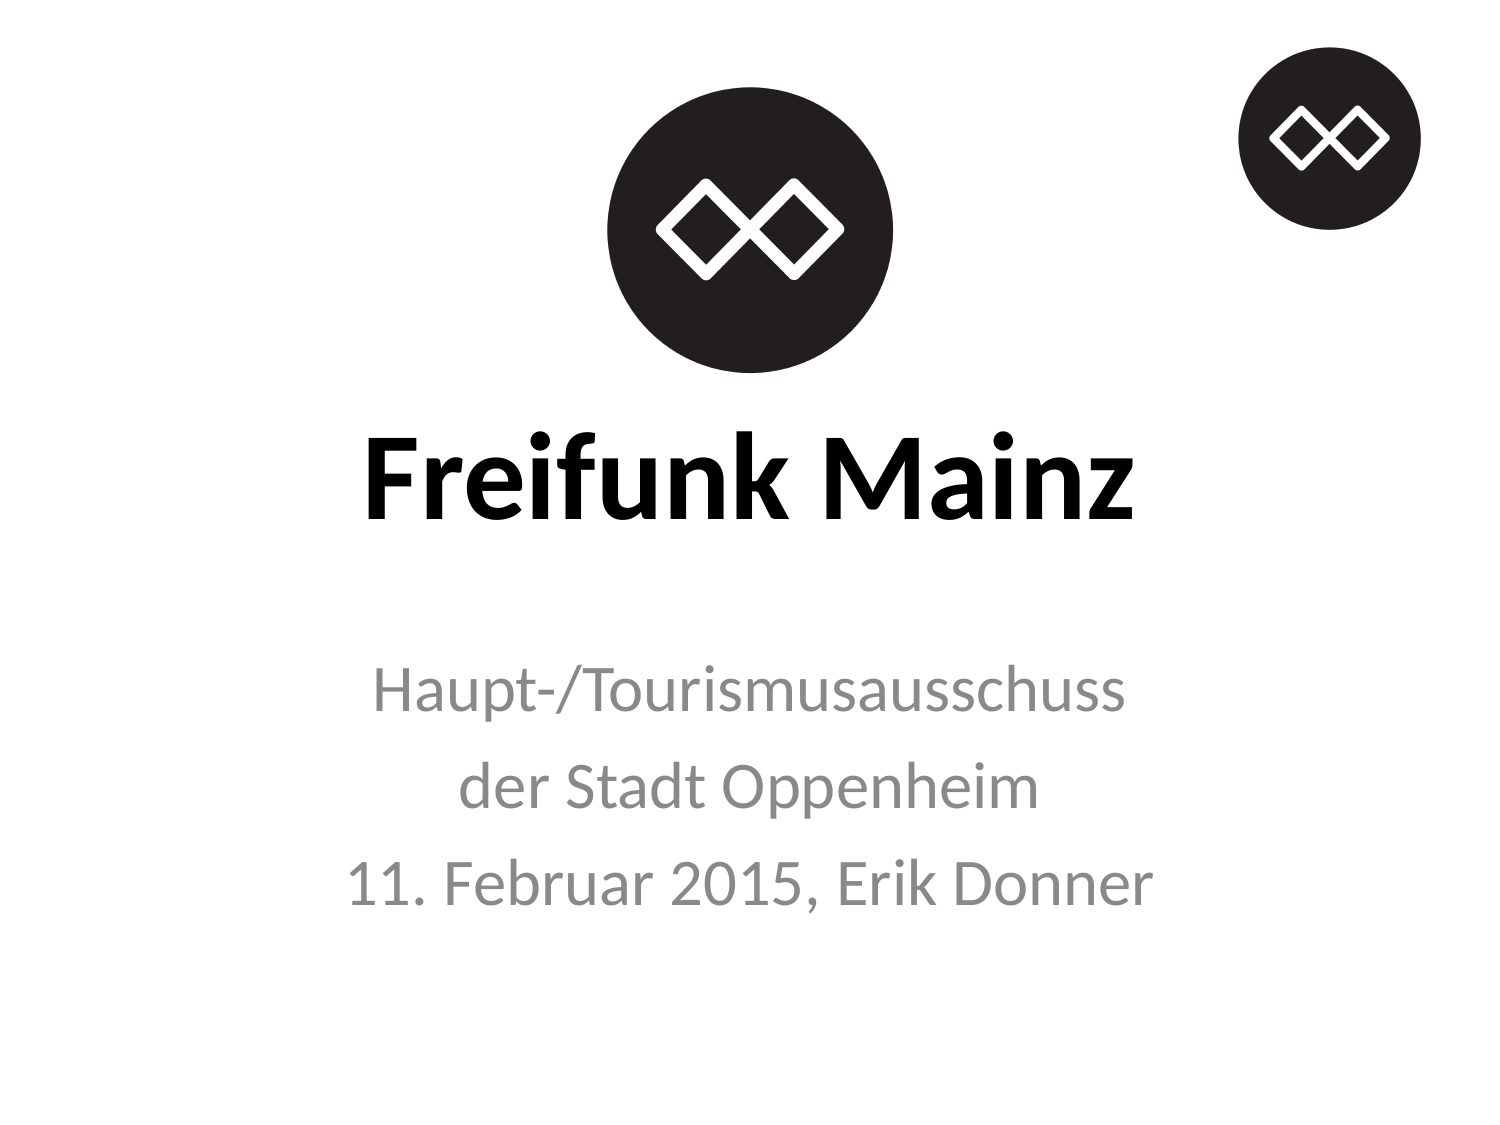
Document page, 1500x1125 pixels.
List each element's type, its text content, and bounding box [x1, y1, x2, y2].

picture [602, 82, 898, 378]
title Freifunk Mainz [112, 349, 1388, 591]
subtitle Haupt-/Tourismusausschuss der Stadt Oppenheim 11. Februar 2015, Erik Donner [225, 637, 1276, 925]
